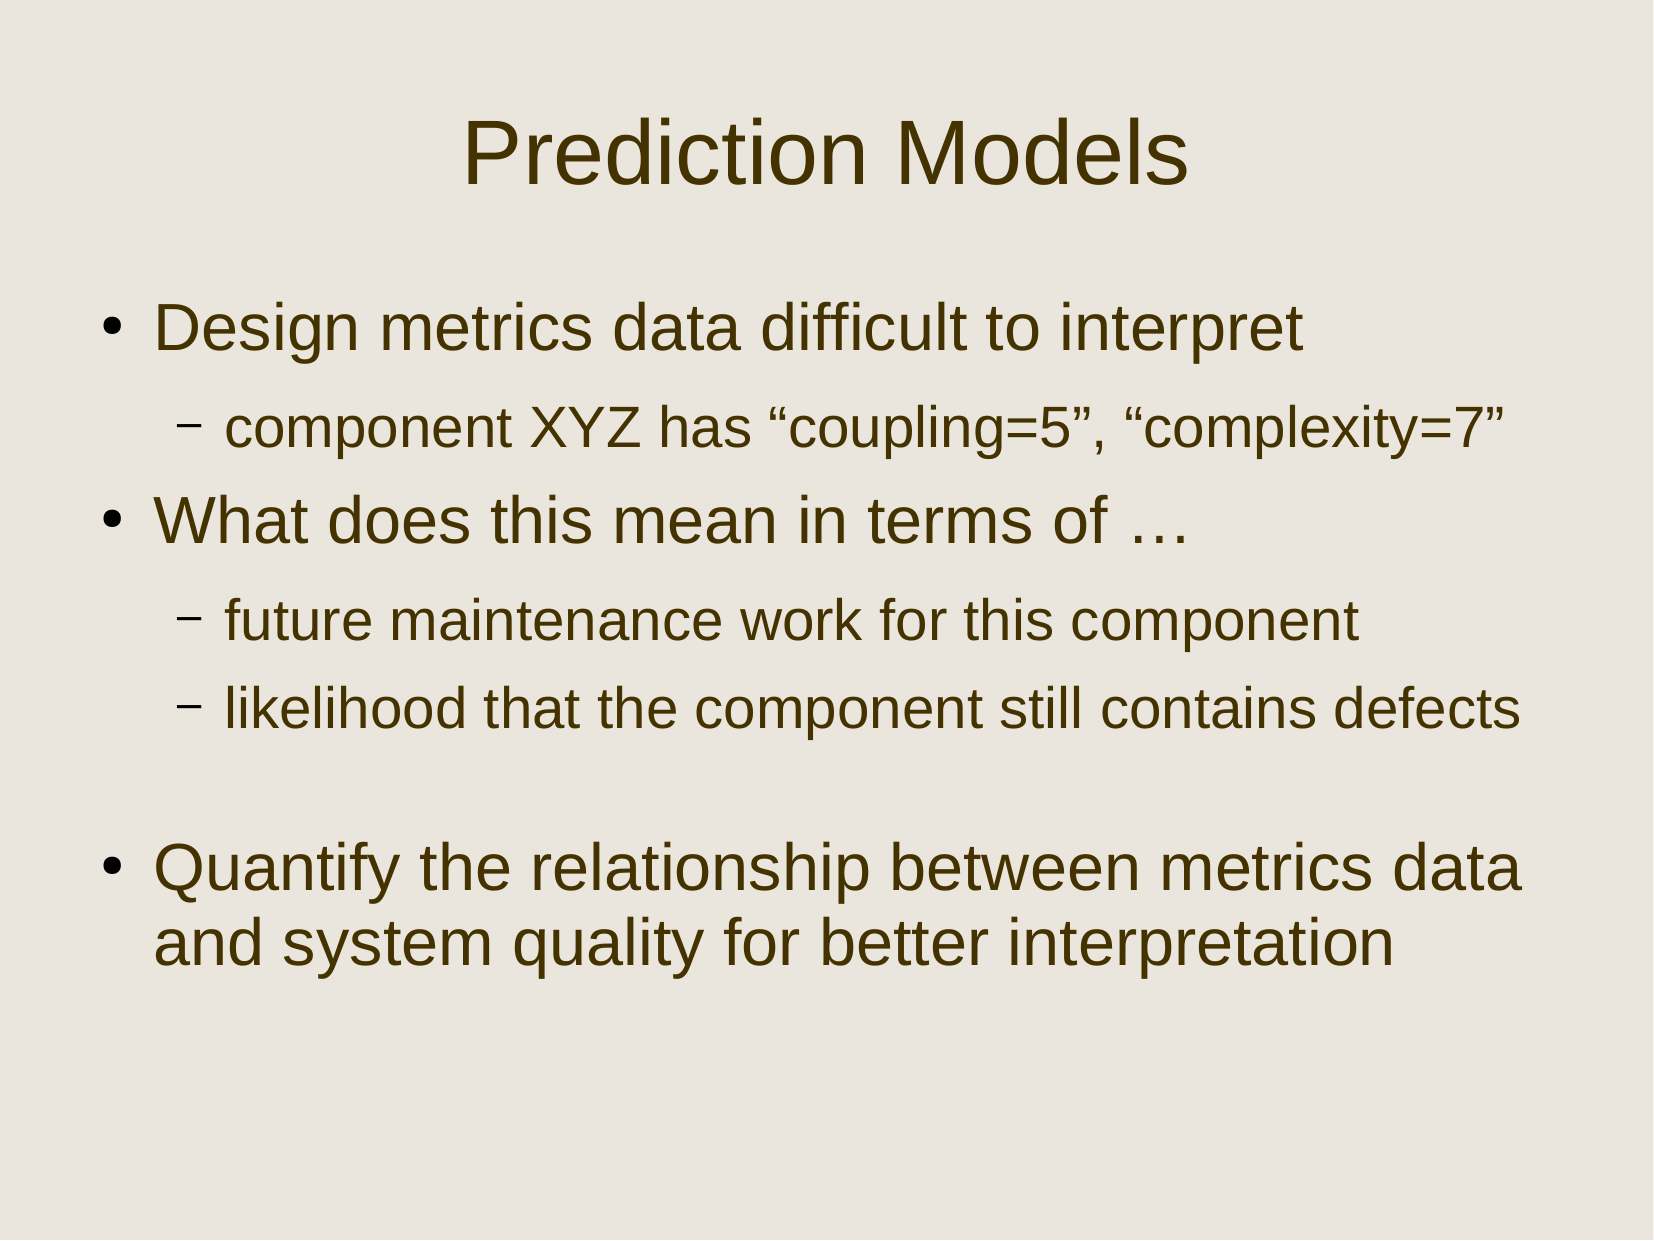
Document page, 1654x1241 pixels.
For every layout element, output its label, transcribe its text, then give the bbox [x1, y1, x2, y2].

title Prediction Models [82, 49, 1571, 257]
list Design metrics data difficult to interpret component XYZ has “coupling=5”, “complexity=7” What does this mean in terms of … future maintenance work for this component likelihood that the component still contains defects Quantify the relationship between metrics data and system quality for better interpretation [82, 290, 1571, 1094]
